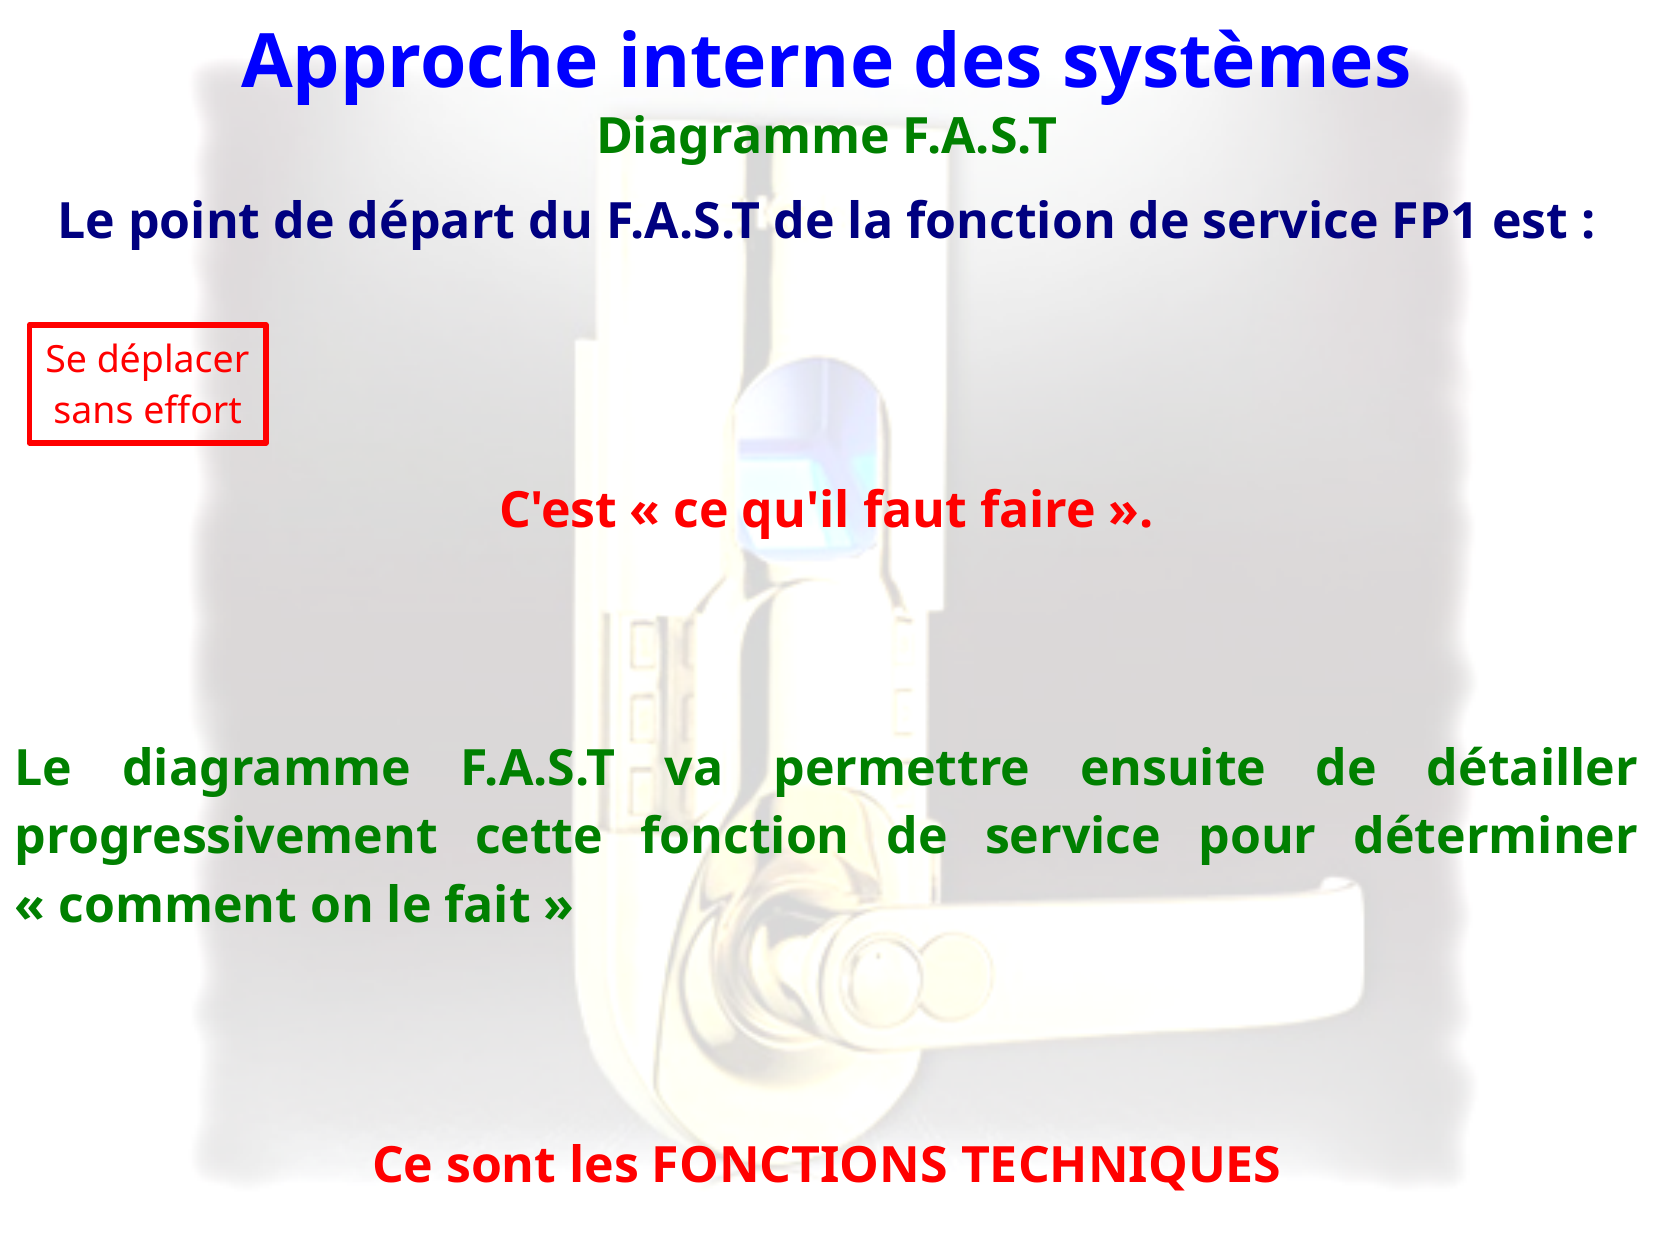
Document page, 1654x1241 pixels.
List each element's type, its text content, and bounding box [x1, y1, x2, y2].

text_box Ce sont les FONCTIONS TECHNIQUES [0, 1122, 1654, 1207]
text_box Diagramme F.A.S.T [0, 92, 1654, 178]
text_box C'est « ce qu'il faut faire ». [0, 466, 1654, 551]
text_box Se déplacer sans effort [29, 324, 266, 443]
text_box Le point de départ du F.A.S.T de la fonction de service FP1 est : [0, 178, 1654, 332]
text_box Le diagramme F.A.S.T va permettre ensuite de détailler progressivement cette fonction de service pour déterminer « comment on le fait » [0, 724, 1654, 949]
